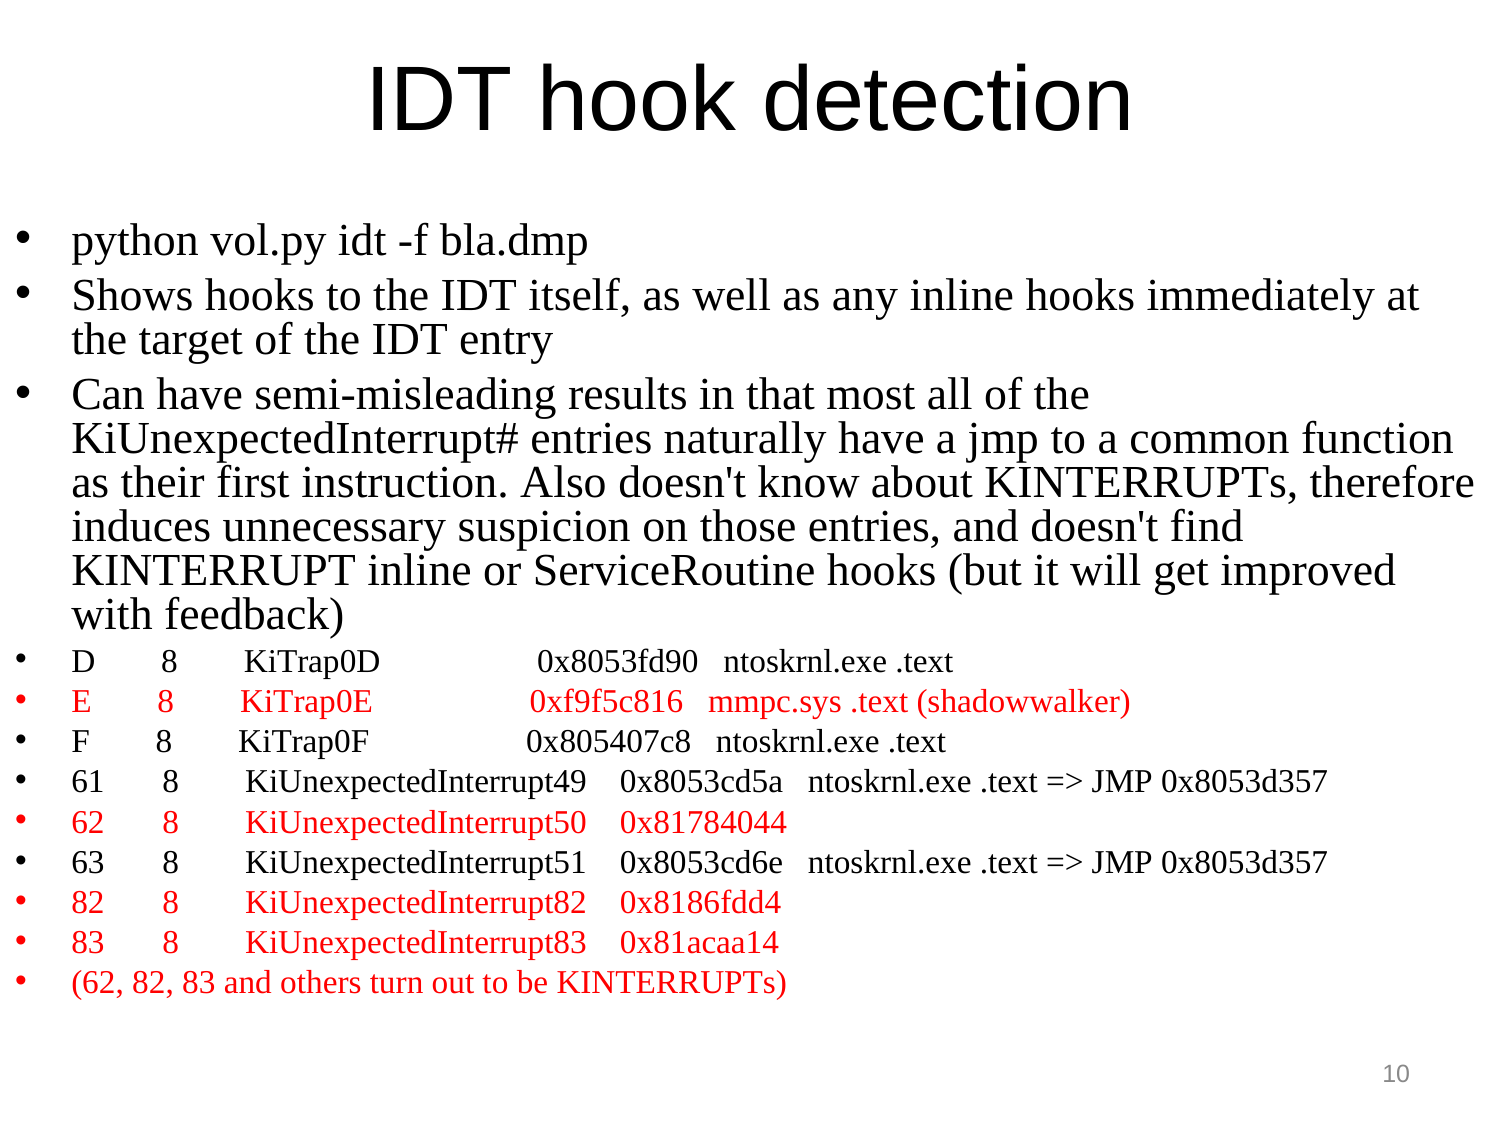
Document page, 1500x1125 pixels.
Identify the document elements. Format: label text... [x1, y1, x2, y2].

title IDT hook detection [0, 0, 1500, 188]
list python vol.py idt -f bla.dmp Shows hooks to the IDT itself, as well as any inline hooks immediately at the target of the IDT entry Can have semi-misleading results in that most all of the KiUnexpectedInterrupt# entries naturally have a jmp to a common function as their first instruction. Also doesn't know about KINTERRUPTs, therefore induces unnecessary suspicion on those entries, and doesn't find KINTERRUPT inline or ServiceRoutine hooks (but it will get improved with feedback) D 8 KiTrap0D 0x8053fd90 ntoskrnl.exe .text E 8 KiTrap0E 0xf9f5c816 mmpc.sys .text (shadowwalker) F 8 KiTrap0F 0x805407c8 ntoskrnl.exe .text 61 8 KiUnexpectedInterrupt49 0x8053cd5a ntoskrnl.exe .text => JMP 0x8053d357 62 8 KiUnexpectedInterrupt50 0x81784044 63 8 KiUnexpectedInterrupt51 0x8053cd6e ntoskrnl.exe .text => JMP 0x8053d357 82 8 KiUnexpectedInterrupt82 0x8186fdd4 83 8 KiUnexpectedInterrupt83 0x81acaa14 (62, 82, 83 and others turn out to be KINTERRUPTs) [0, 212, 1500, 1125]
text_box <number> [1074, 1042, 1426, 1103]
